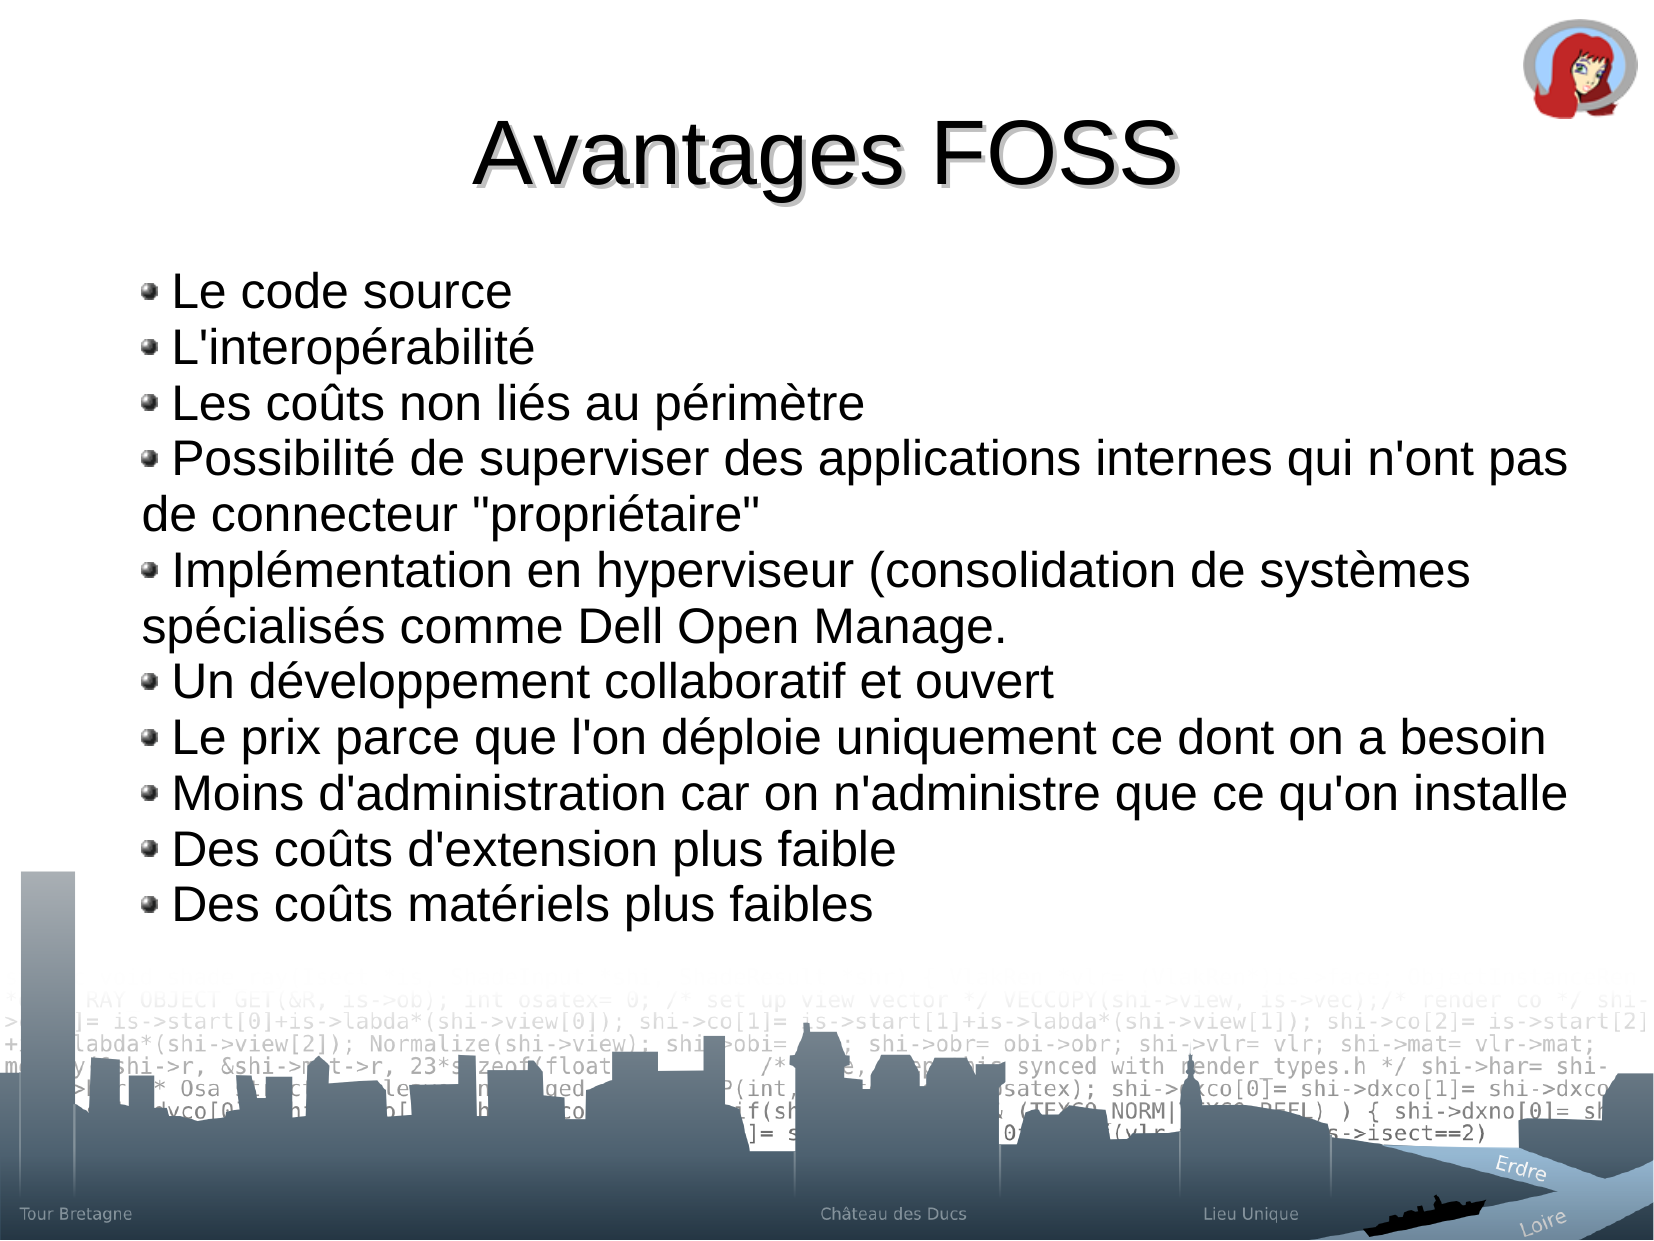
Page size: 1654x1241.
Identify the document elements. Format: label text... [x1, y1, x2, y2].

picture [0, 804, 1654, 1241]
title Avantages FOSS [82, 56, 1571, 250]
picture [1523, 19, 1638, 119]
subtitle Le code source L'interopérabilité Les coûts non liés au périmètre Possibilité de superviser des applications internes qui n'ont pas de connecteur "propriétaire" Implémentation en hyperviseur (consolidation de systèmes spécialisés comme Dell Open Manage. Un développement collaboratif et ouvert Le prix parce que l'on déploie uniquement ce dont on a besoin Moins d'administration car on n'administre que ce qu'on installe Des coûts d'extension plus faible Des coûts matériels plus faibles [141, 253, 1630, 942]
